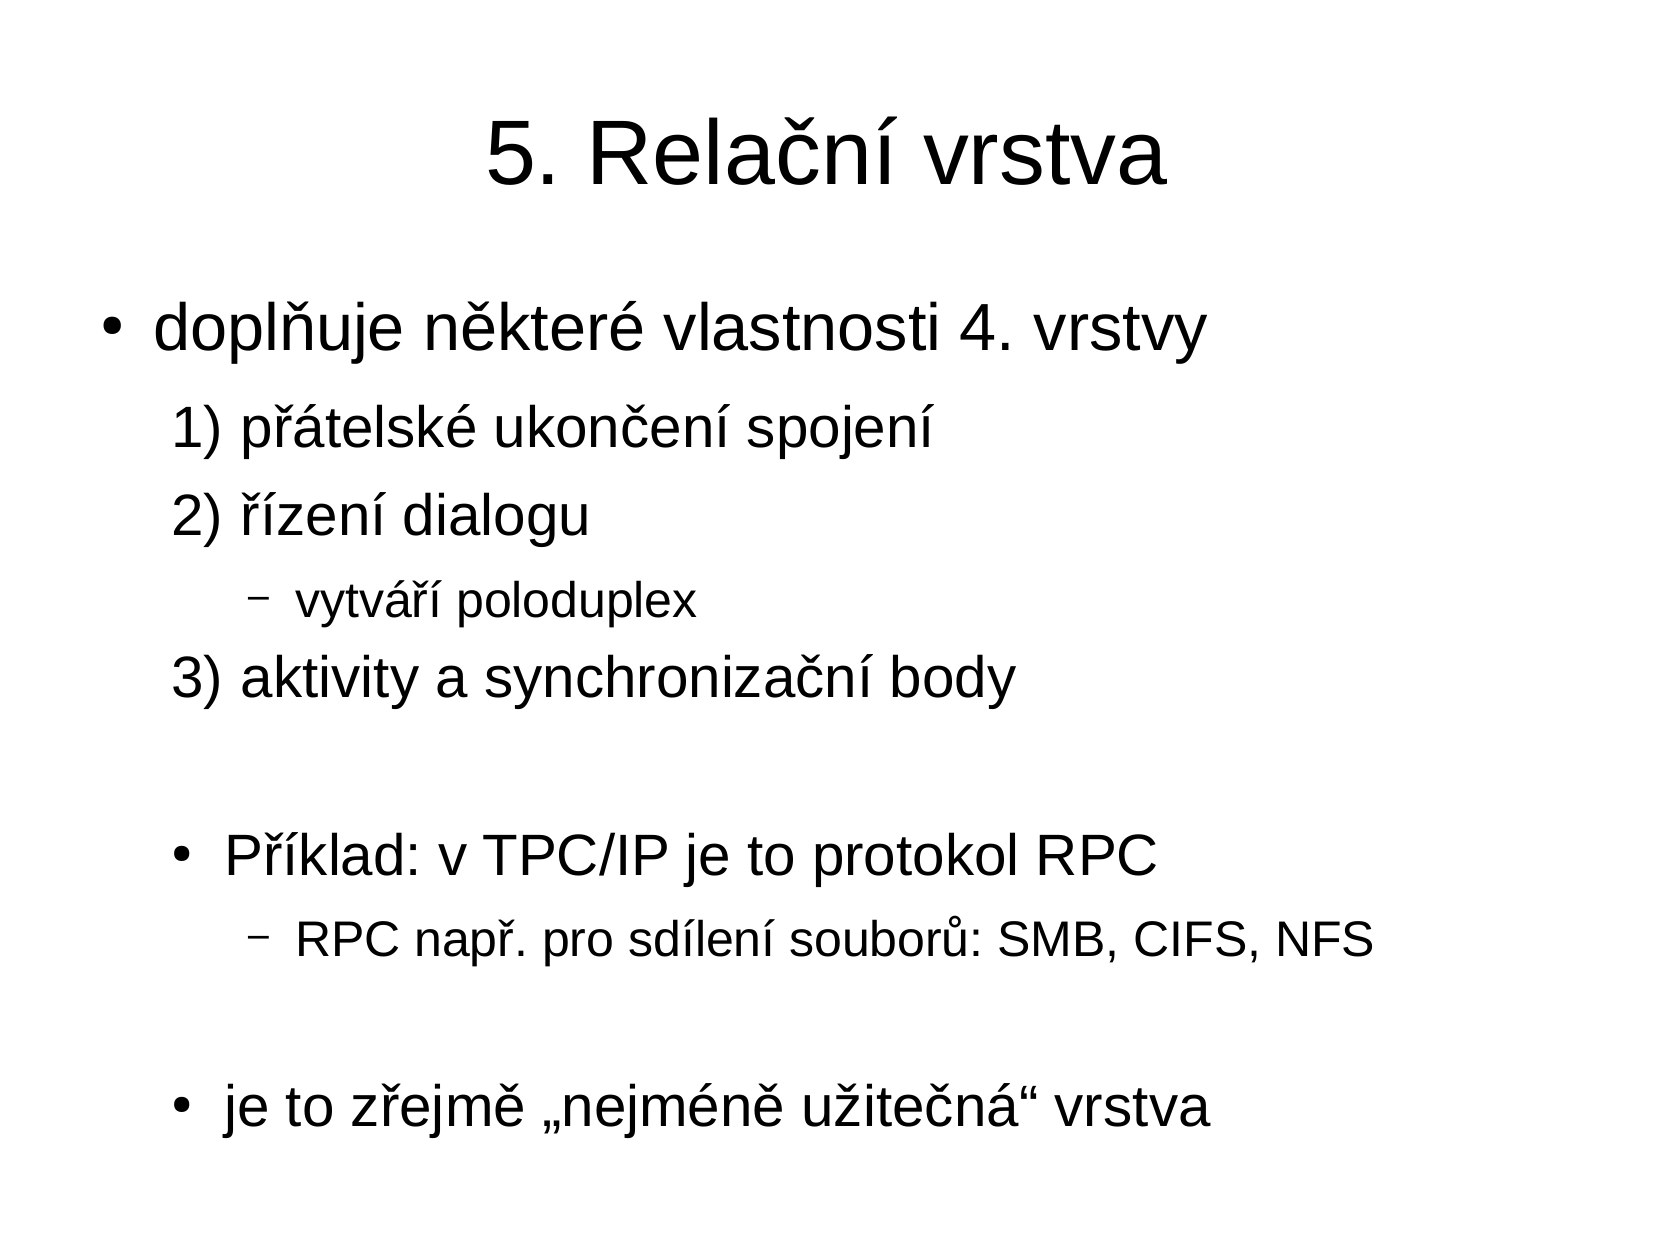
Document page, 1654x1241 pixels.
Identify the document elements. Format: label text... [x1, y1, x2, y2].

list doplňuje některé vlastnosti 4. vrstvy přátelské ukončení spojení řízení dialogu vytváří poloduplex aktivity a synchronizační body Příklad: v TPC/IP je to protokol RPC RPC např. pro sdílení souborů: SMB, CIFS, NFS je to zřejmě „nejméně užitečná“ vrstva [82, 290, 1571, 1109]
title 5. Relační vrstva [82, 49, 1571, 257]
